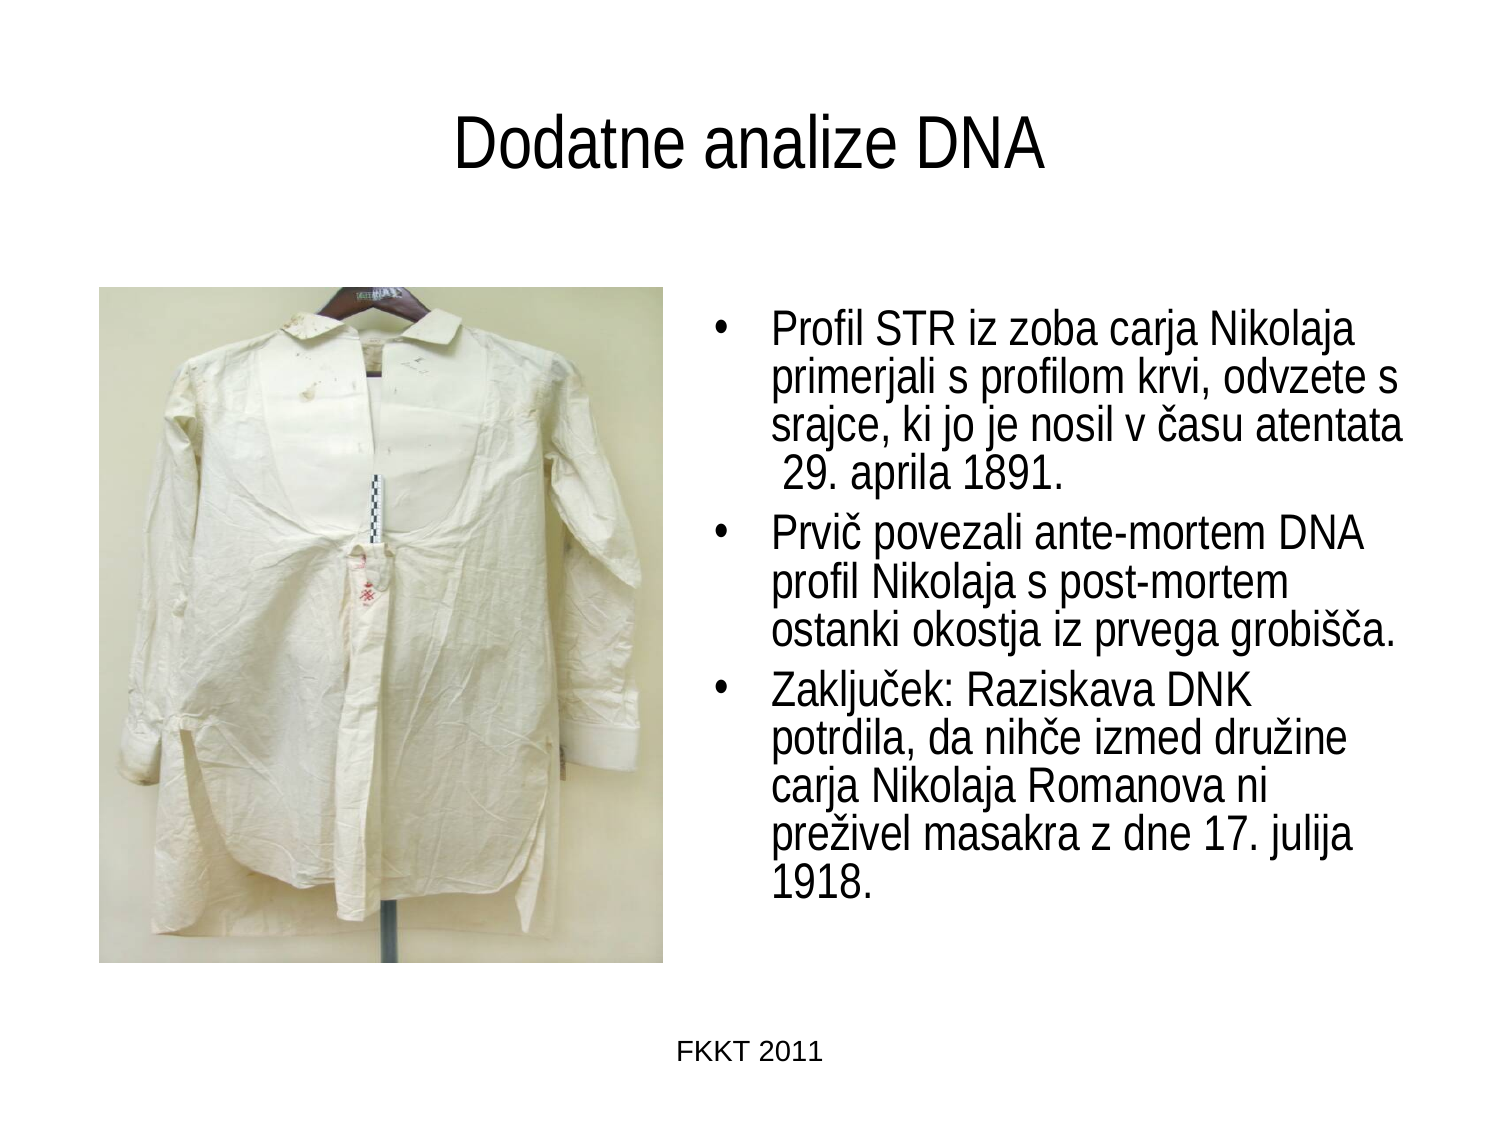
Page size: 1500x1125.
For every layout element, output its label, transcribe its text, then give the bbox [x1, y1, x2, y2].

title Dodatne analize DNA [75, 45, 1426, 233]
text_box FKKT 2011 [512, 1024, 988, 1103]
text_box [99, 287, 663, 963]
list Profil STR iz zoba carja Nikolaja primerjali s profilom krvi, odvzete s srajce, ki jo je nosil v času atentata 29. aprila 1891. Prvič povezali ante-mortem DNA profil Nikolaja s post-mortem ostanki okostja iz prvega grobišča. Zaključek: Raziskava DNK potrdila, da nihče izmed družine carja Nikolaja Romanova ni preživel masakra z dne 17. julija 1918. [699, 299, 1425, 985]
